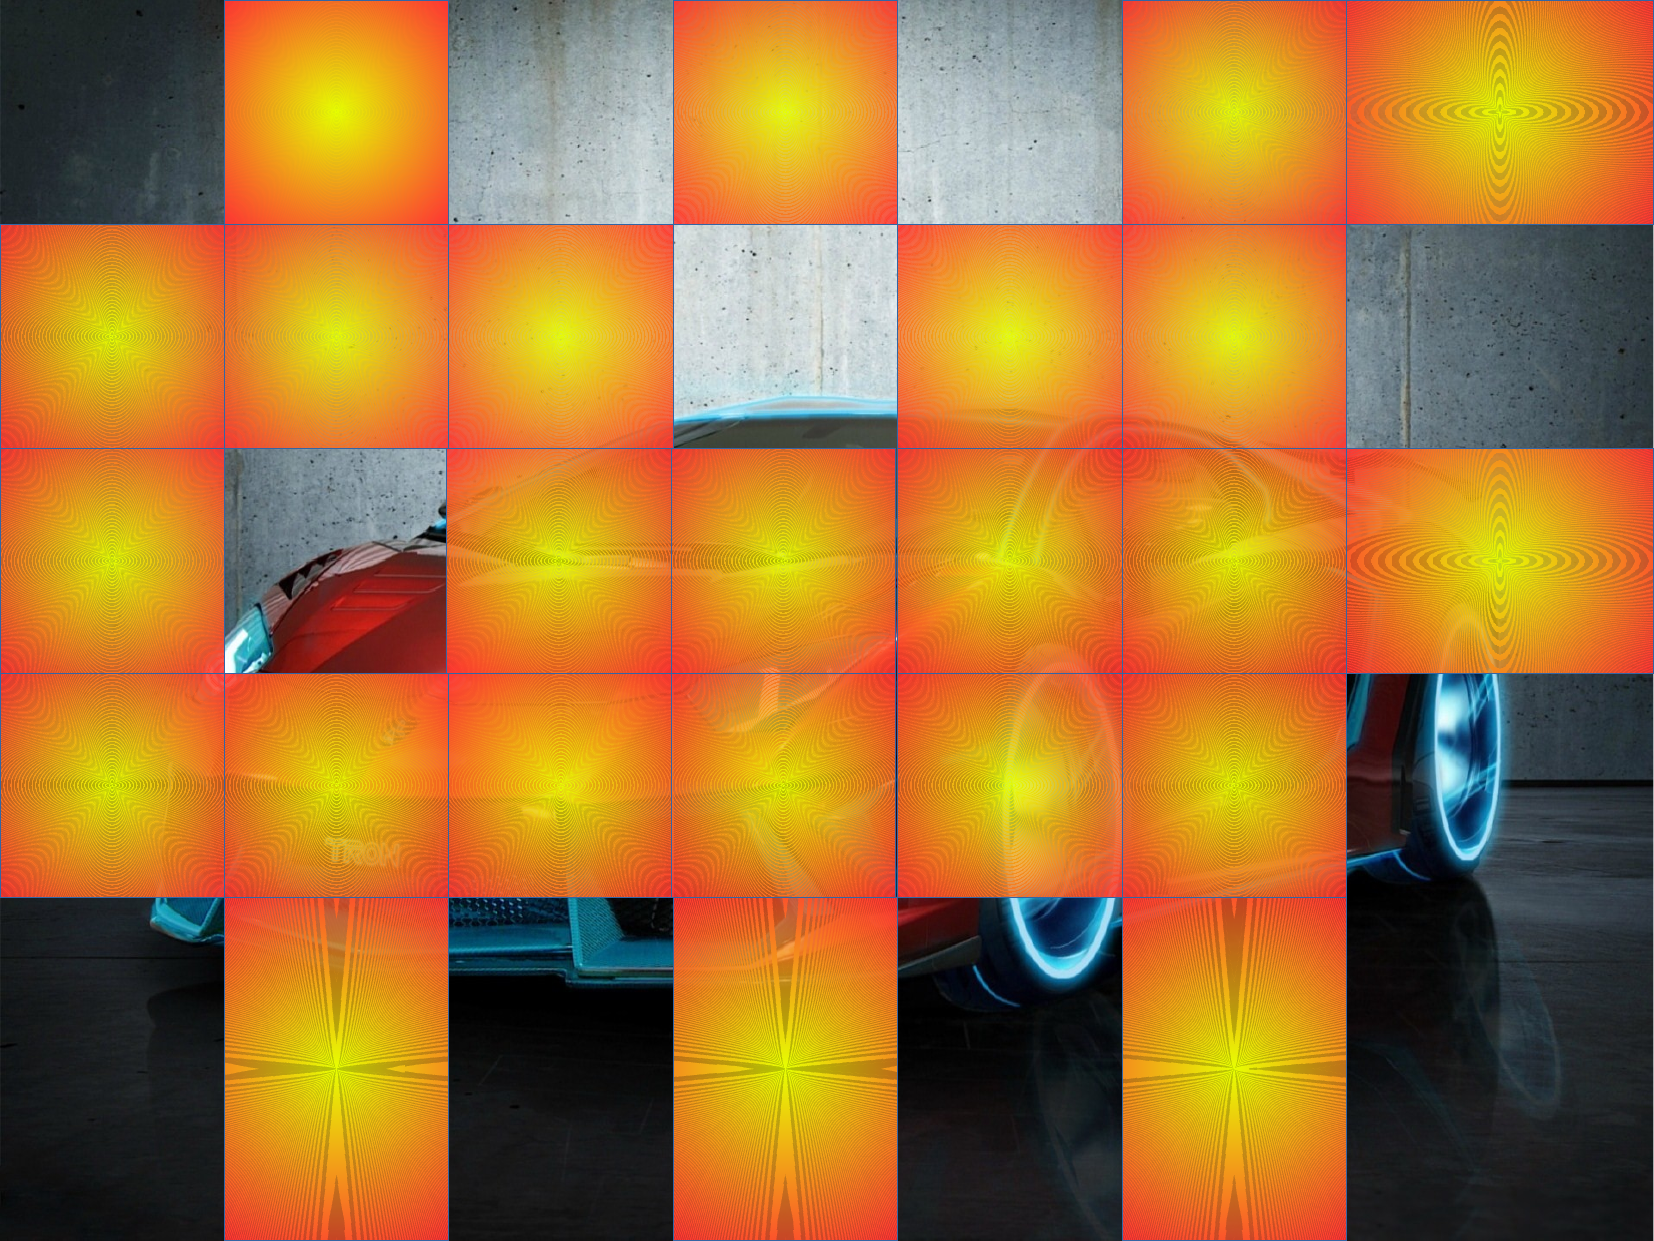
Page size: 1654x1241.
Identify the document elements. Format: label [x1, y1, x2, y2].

picture [449, 0, 673, 224]
picture [1347, 225, 1654, 448]
picture [449, 898, 673, 1241]
picture [898, 898, 1122, 1241]
picture [225, 449, 446, 673]
picture [0, 898, 224, 1241]
picture [585, 917, 593, 923]
picture [587, 898, 673, 942]
picture [898, 0, 1122, 224]
picture [0, 0, 224, 224]
text_box [0, 0, 1654, 1241]
picture [674, 225, 897, 873]
picture [1347, 674, 1654, 1241]
